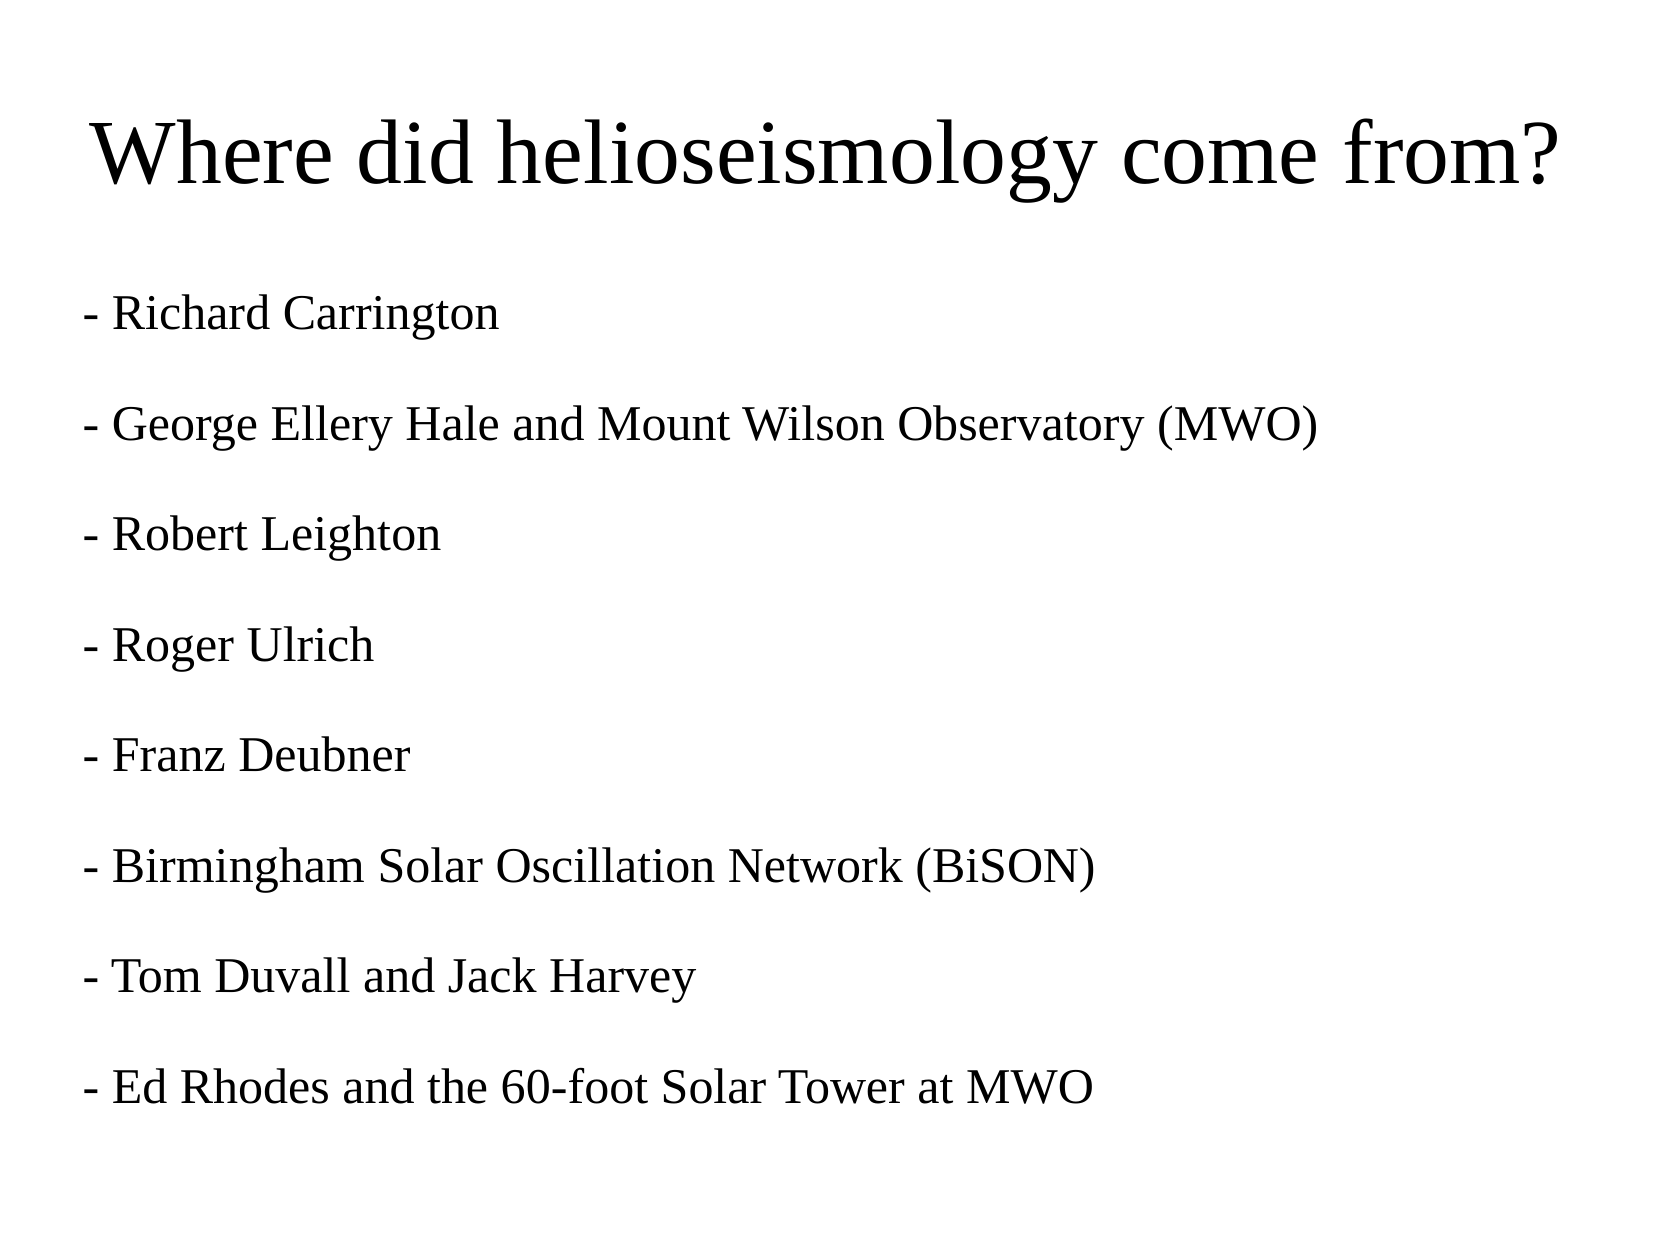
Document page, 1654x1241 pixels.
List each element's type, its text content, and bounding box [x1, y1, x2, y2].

subtitle - Richard Carrington - George Ellery Hale and Mount Wilson Observatory (MWO) - Robert Leighton - Roger Ulrich - Franz Deubner - Birmingham Solar Oscillation Network (BiSON) - Tom Duvall and Jack Harvey - Ed Rhodes and the 60-foot Solar Tower at MWO [82, 250, 1571, 1174]
title Where did helioseismology come from? [82, 56, 1571, 250]
